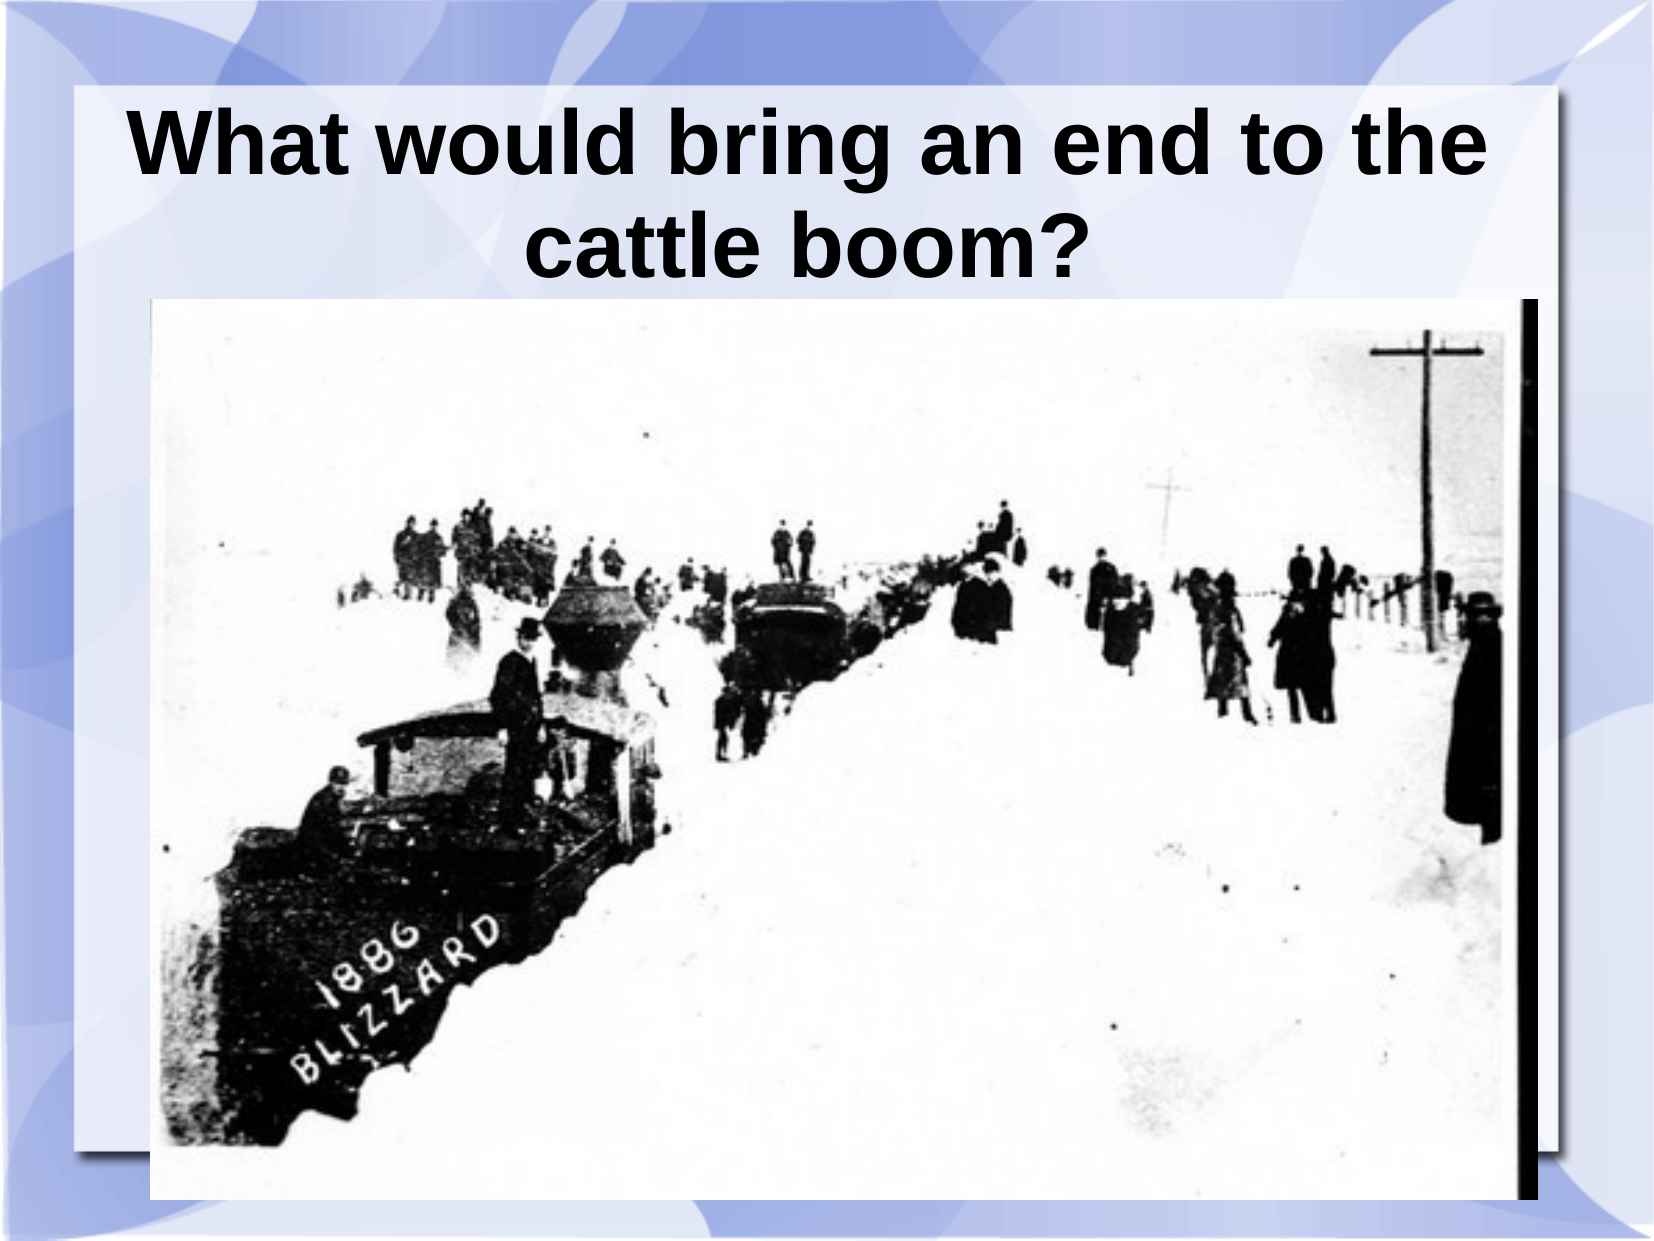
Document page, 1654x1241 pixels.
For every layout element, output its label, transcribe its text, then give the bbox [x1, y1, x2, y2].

title What would bring an end to the cattle boom? [82, 90, 1536, 298]
picture [0, 0, 1654, 1241]
